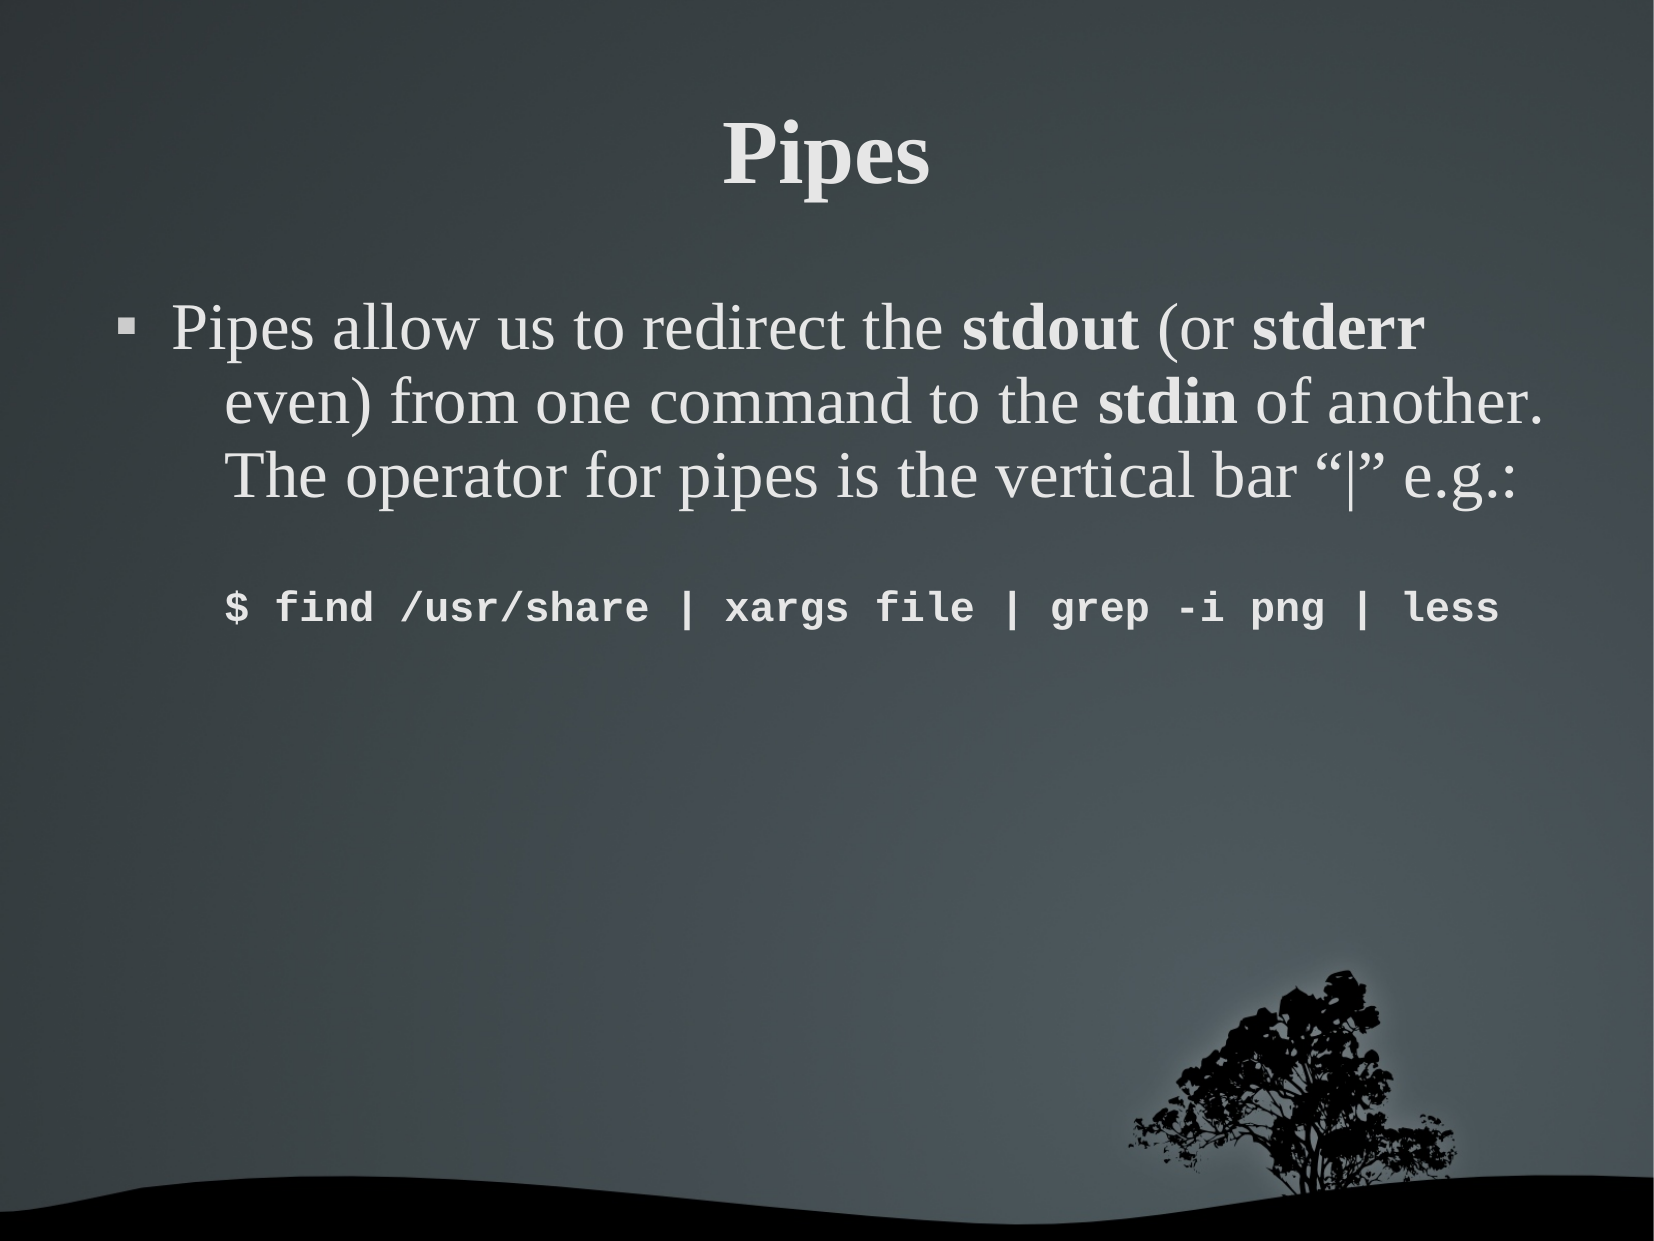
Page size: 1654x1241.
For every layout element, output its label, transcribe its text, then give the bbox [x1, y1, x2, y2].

title Pipes [82, 49, 1571, 257]
picture [0, 0, 1654, 1241]
list Pipes allow us to redirect the stdout (or stderr even) from one command to the stdin of another. The operator for pipes is the vertical bar “|” e.g.: $ find /usr/share | xargs file | grep -i png | less [82, 290, 1571, 1109]
